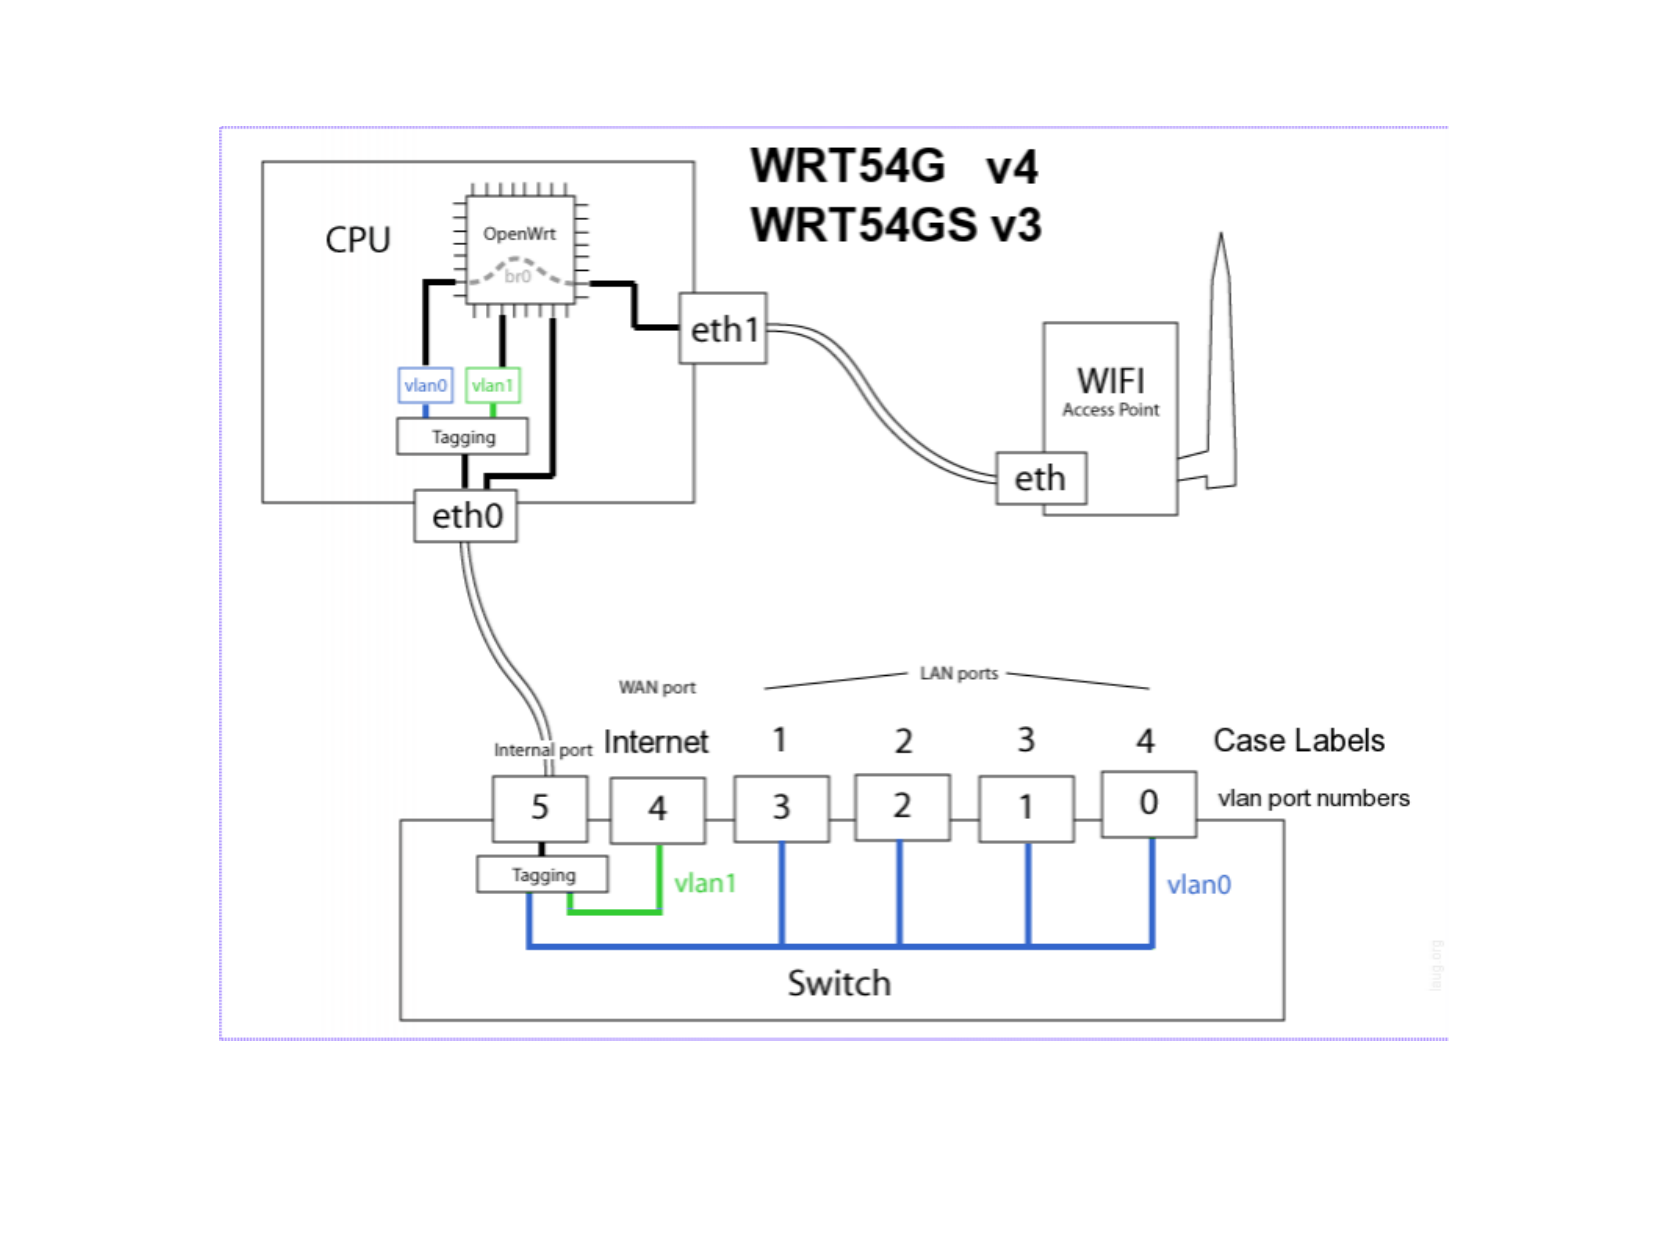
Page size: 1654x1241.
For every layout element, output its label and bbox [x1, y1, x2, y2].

picture [219, 126, 1449, 1041]
